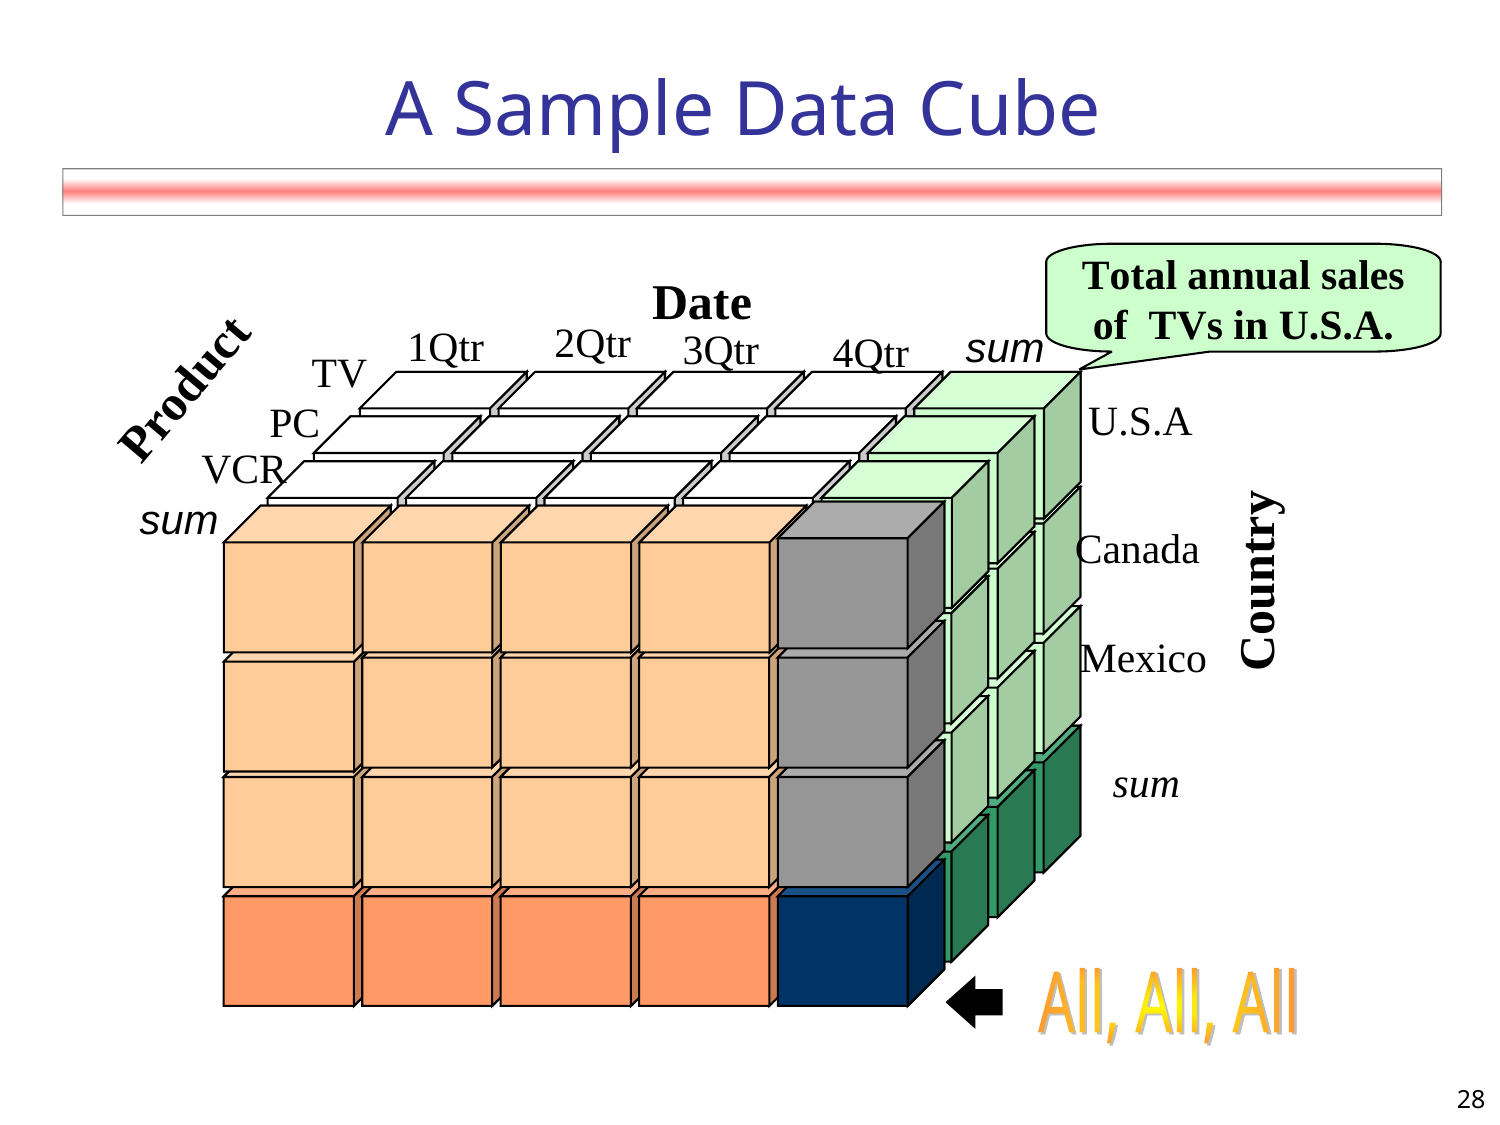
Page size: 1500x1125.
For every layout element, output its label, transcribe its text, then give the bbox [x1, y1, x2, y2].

text_box [947, 977, 1002, 1027]
text_box [223, 371, 1081, 1006]
text_box Date [665, 289, 678, 316]
text_box All, All, All [1191, 967, 1197, 1033]
title A Sample Data Cube [99, 52, 1388, 158]
text_box 4Qtr [817, 317, 925, 384]
text_box PC [254, 388, 336, 455]
text_box All, All, All [1232, 971, 1270, 1033]
text_box All, All, All [1274, 967, 1280, 1033]
text_box TV [296, 338, 383, 405]
text_box VCR [186, 434, 302, 501]
text_box Date [637, 262, 768, 338]
text_box sum [1097, 748, 1196, 814]
text_box All, All, All [1079, 967, 1085, 1033]
text_box All, All, All [1094, 967, 1100, 1033]
text_box Total annual sales of TVs in U.S.A. [1046, 243, 1441, 370]
text_box sum [950, 314, 1060, 371]
text_box Product [88, 285, 276, 485]
text_box U.S.A [1073, 385, 1208, 452]
text_box Country [1217, 475, 1292, 687]
text_box Mexico [1065, 623, 1223, 689]
text_box All, All, All [1135, 971, 1172, 1033]
text_box 3Qtr [667, 314, 775, 381]
text_box 2Qtr [539, 308, 647, 375]
text_box sum [124, 485, 234, 551]
text_box All, All, All [1037, 971, 1075, 1033]
text_box 1Qtr [392, 311, 500, 378]
text_box <number> [1187, 1050, 1500, 1125]
text_box Canada [1059, 514, 1215, 580]
text_box All, All, All [1288, 967, 1295, 1033]
text_box All, All, All [1176, 967, 1182, 1033]
